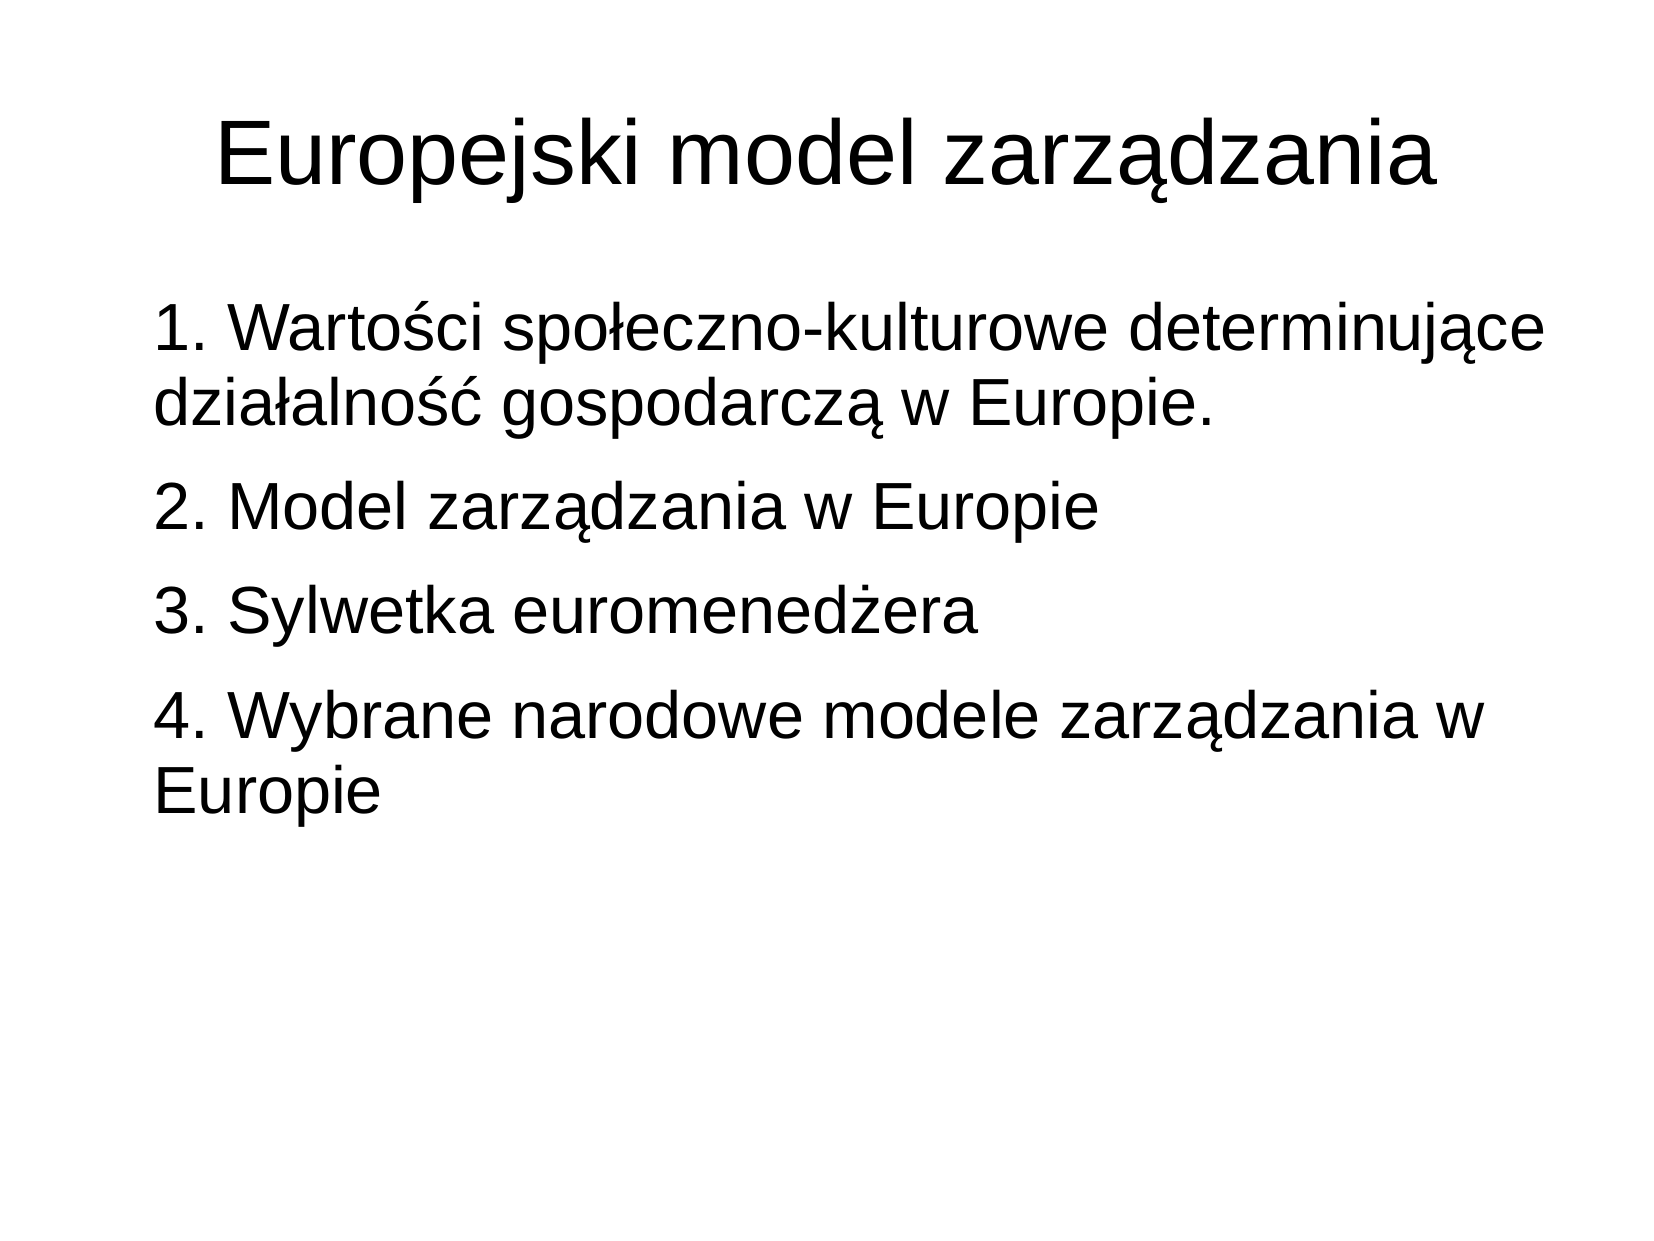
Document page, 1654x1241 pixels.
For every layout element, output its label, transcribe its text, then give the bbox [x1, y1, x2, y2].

title Europejski model zarządzania [82, 49, 1571, 257]
list 1. Wartości społeczno-kulturowe determinujące działalność gospodarczą w Europie. 2. Model zarządzania w Europie 3. Sylwetka euromenedżera 4. Wybrane narodowe modele zarządzania w Europie [82, 290, 1571, 1109]
